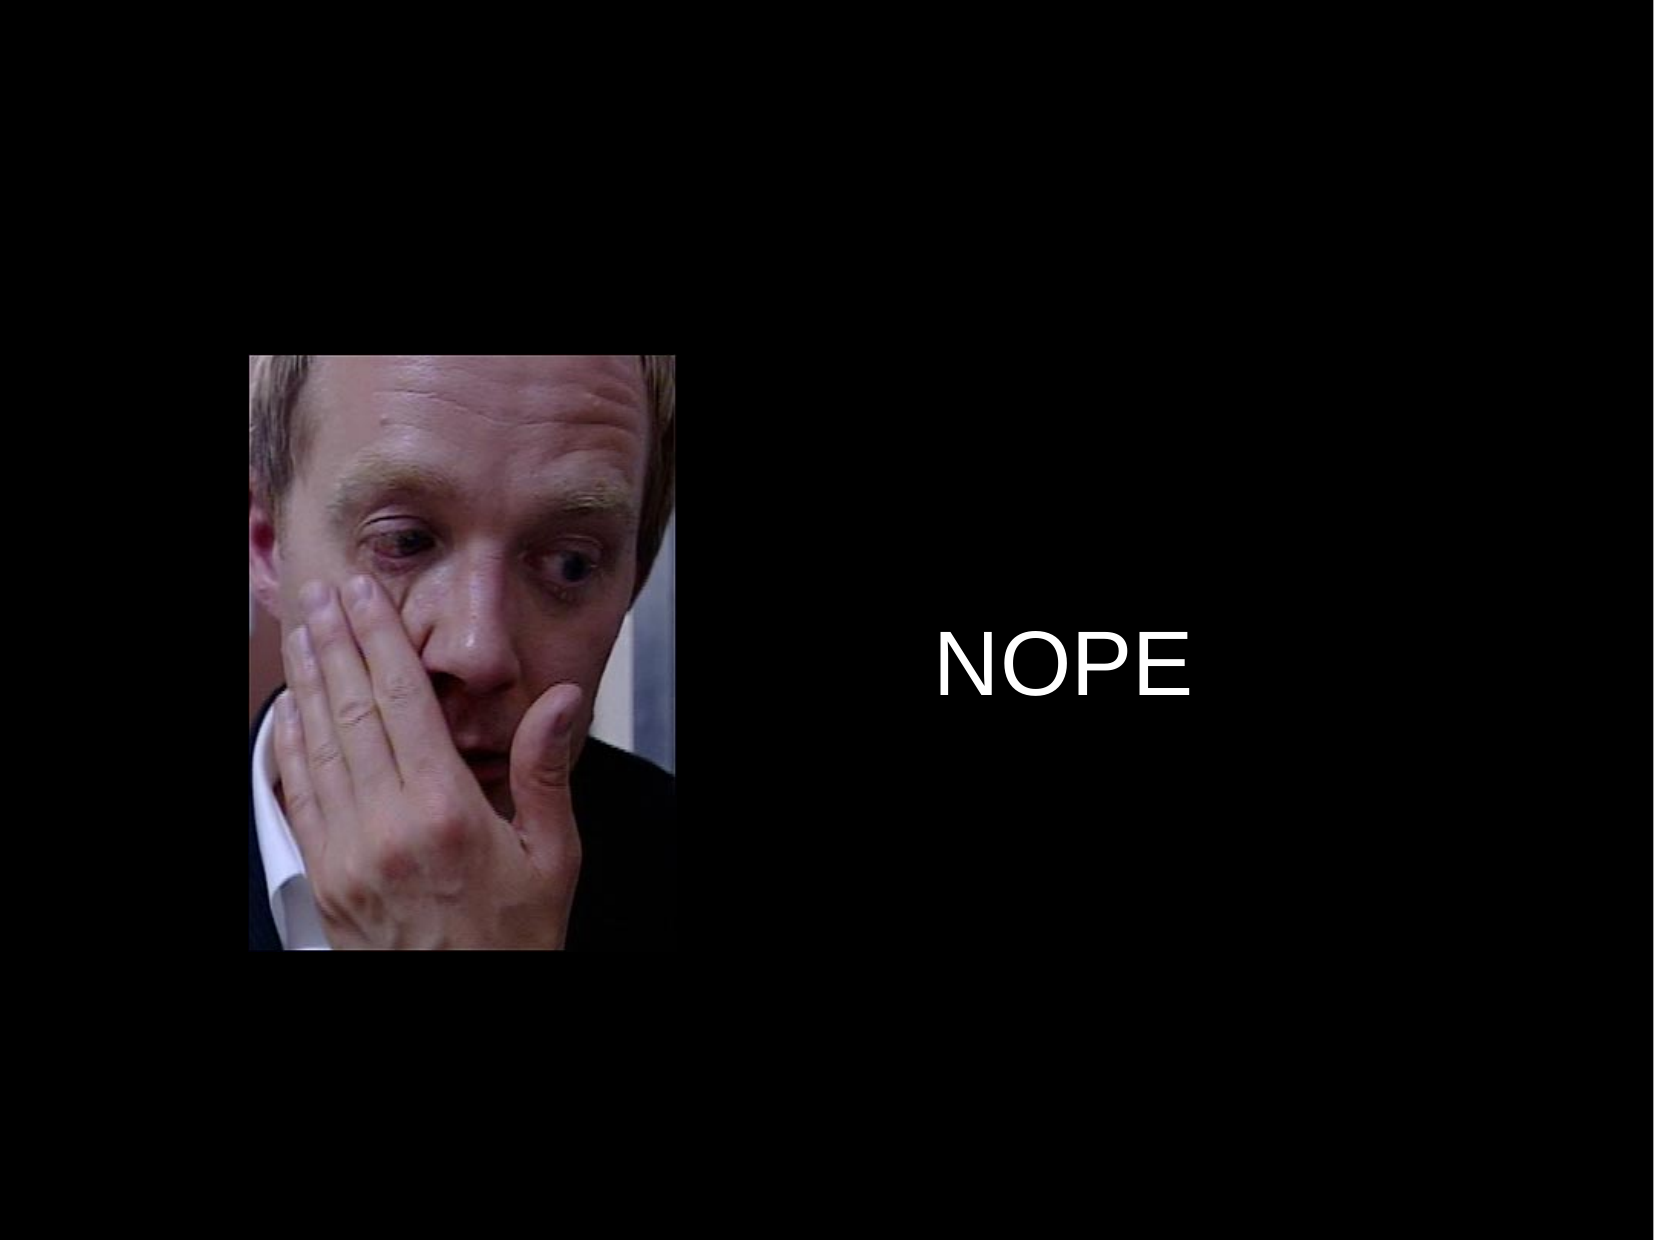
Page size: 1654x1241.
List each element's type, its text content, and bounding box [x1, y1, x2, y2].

title NOPE [677, 562, 1654, 768]
picture [248, 354, 677, 952]
